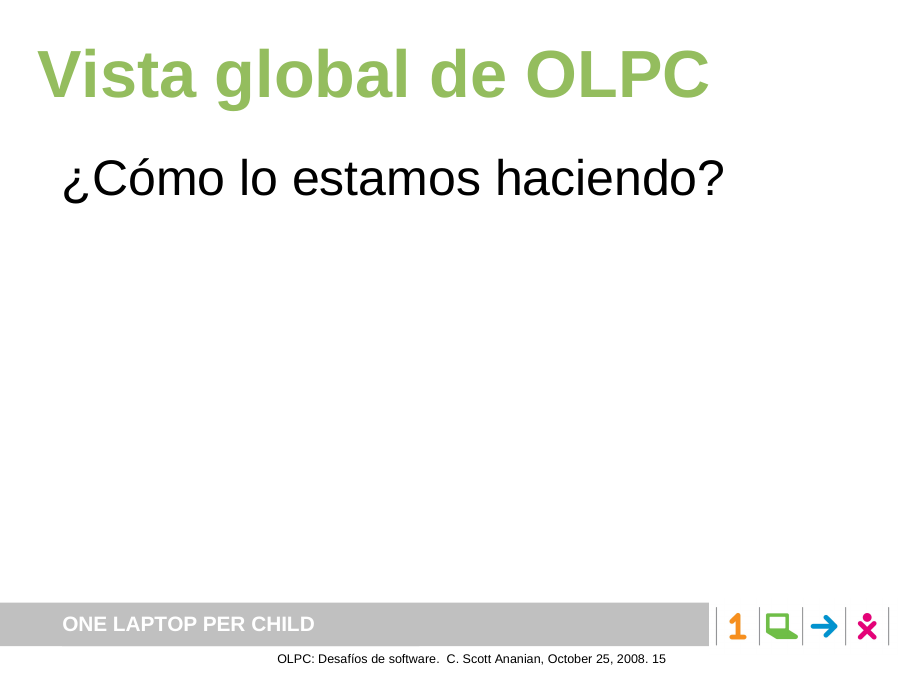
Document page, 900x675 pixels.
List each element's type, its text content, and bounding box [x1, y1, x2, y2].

picture [844, 598, 898, 655]
list ¿Cómo lo estamos haciendo? [61, 150, 844, 675]
title Vista global de OLPC [37, 37, 856, 226]
